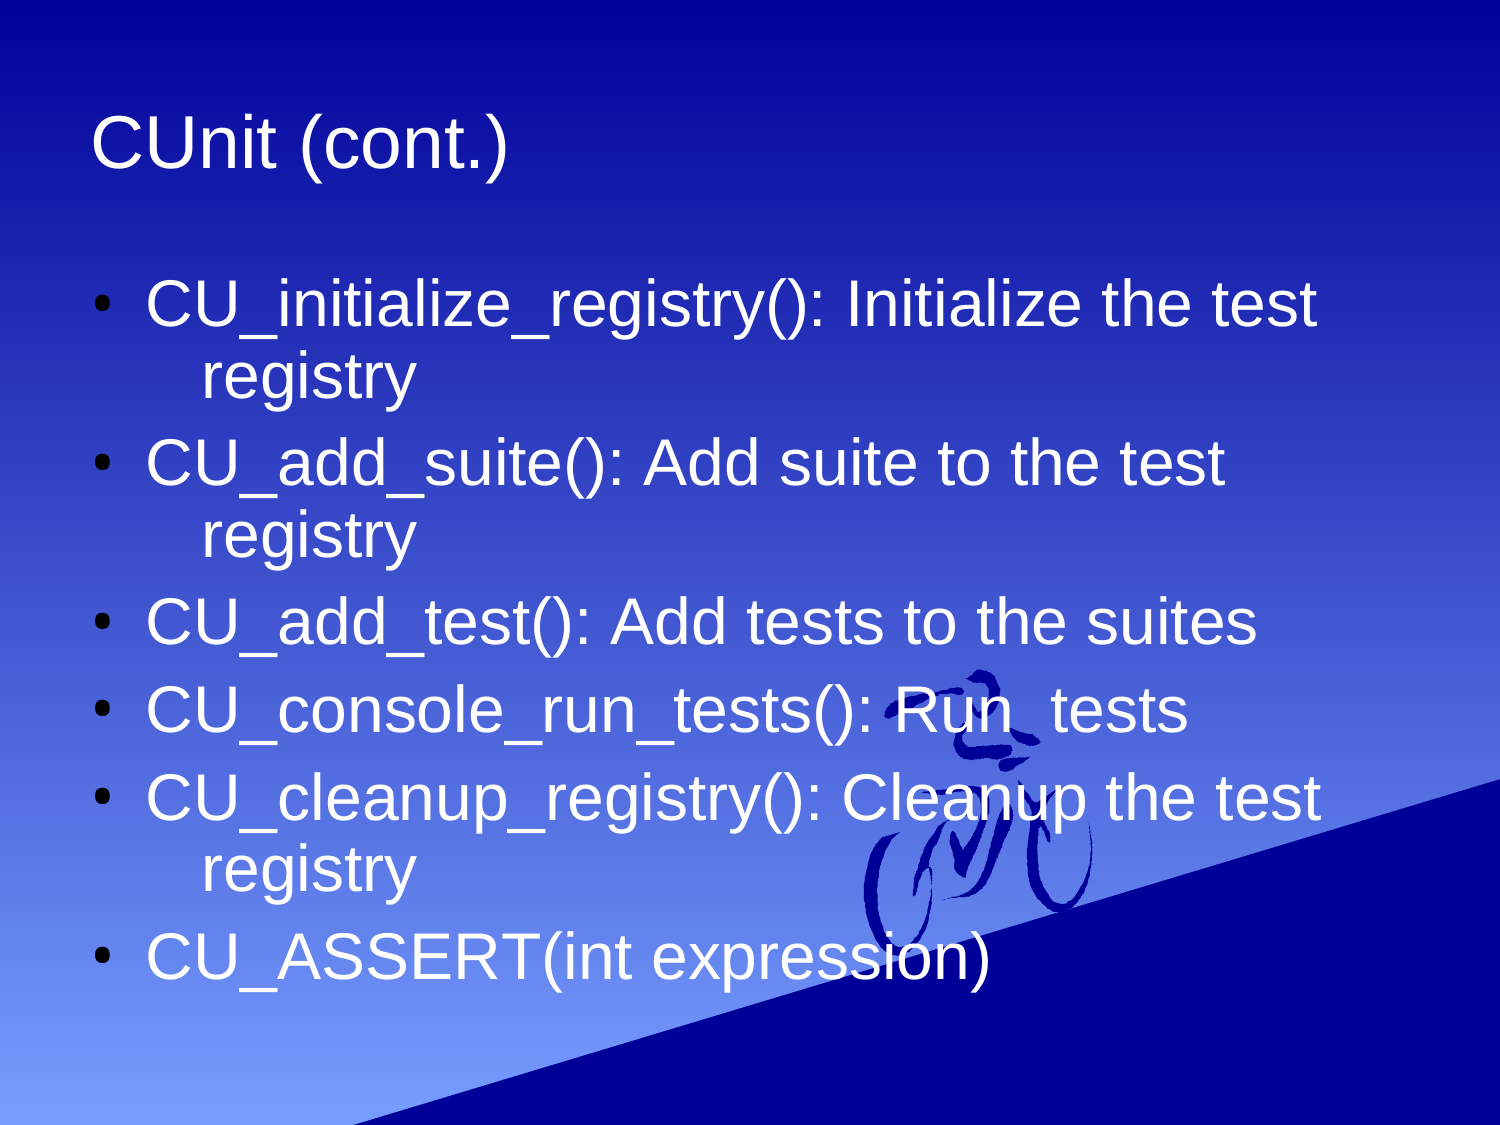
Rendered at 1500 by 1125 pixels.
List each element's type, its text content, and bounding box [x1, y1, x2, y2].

title CUnit (cont.) [75, 45, 1426, 233]
list CU_initialize_registry(): Initialize the test registry CU_add_suite(): Add suite to the test registry CU_add_test(): Add tests to the suites CU_console_run_tests(): Run tests CU_cleanup_registry(): Cleanup the test registry CU_ASSERT(int expression) [75, 262, 1426, 1005]
